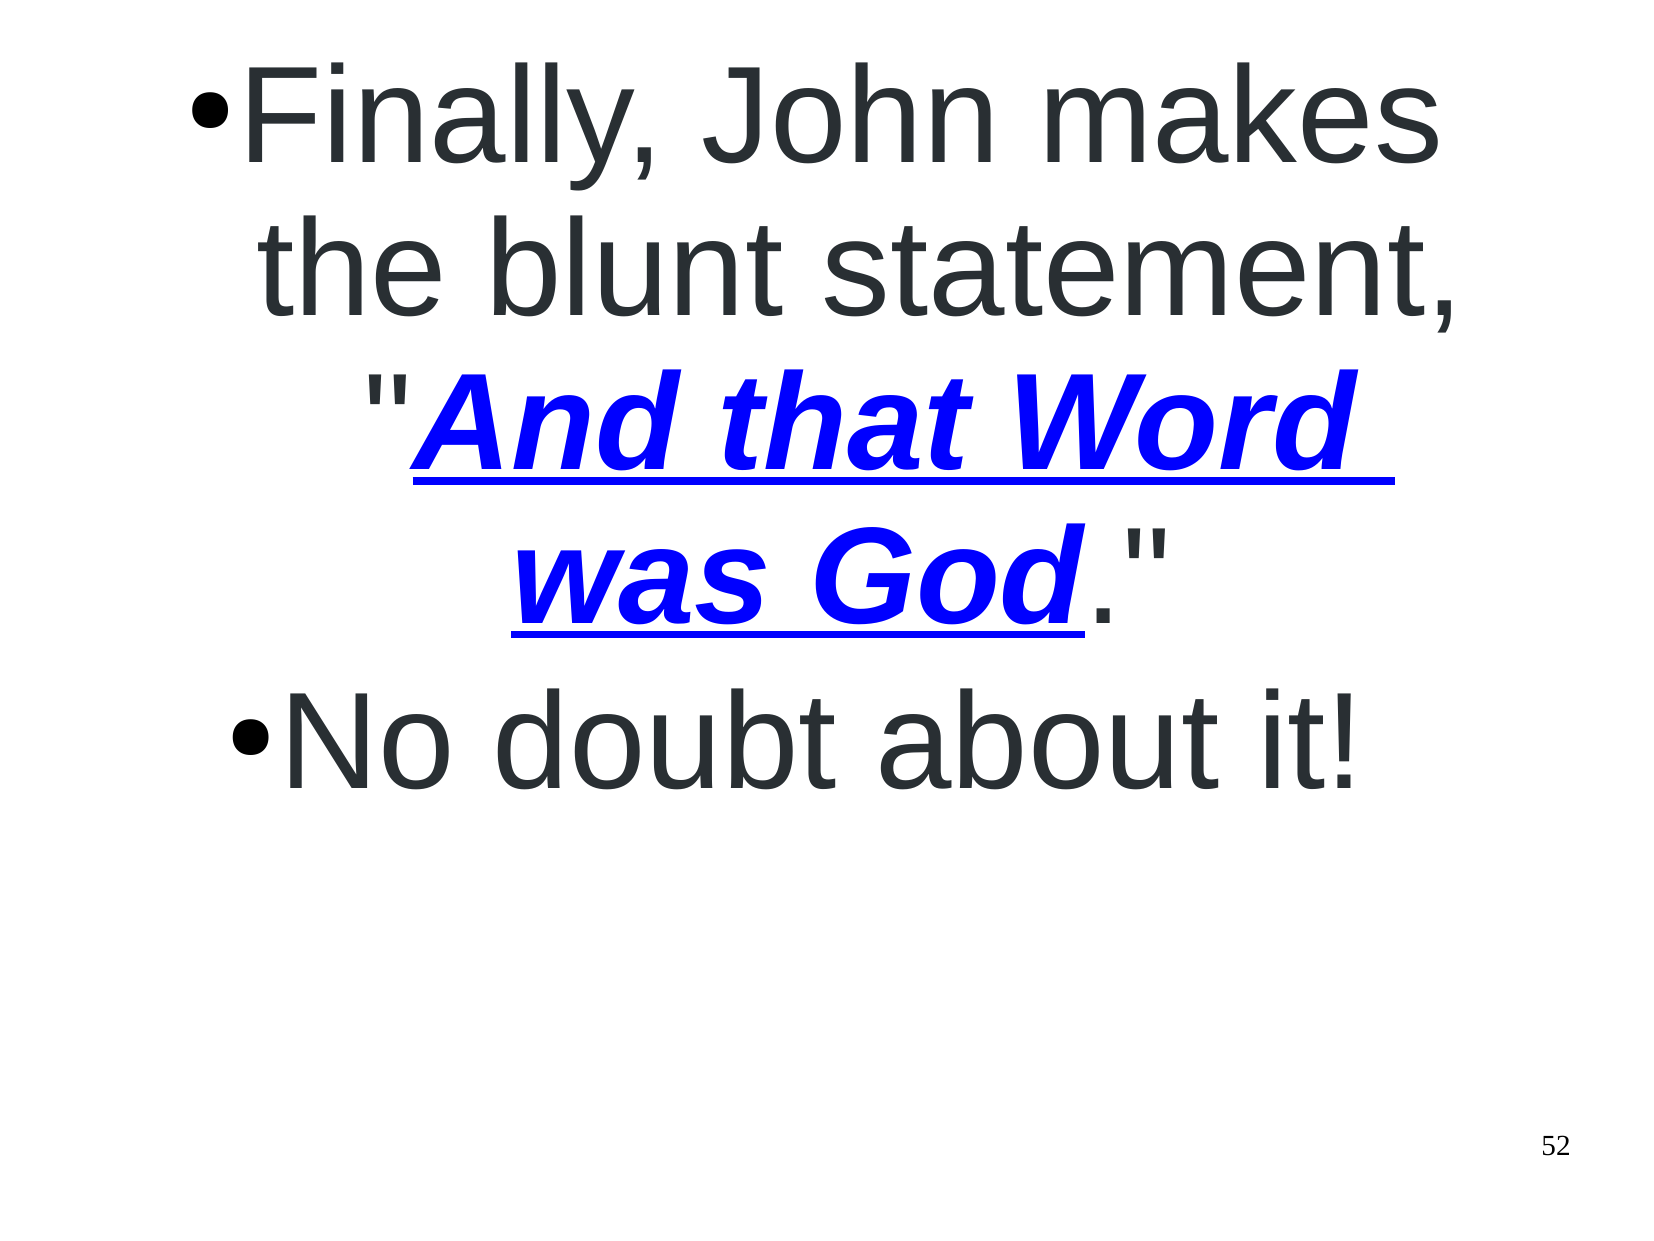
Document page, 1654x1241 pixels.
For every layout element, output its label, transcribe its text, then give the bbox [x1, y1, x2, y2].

list Finally, John makes the blunt statement, "And that Word was God." No doubt about it! [37, 37, 1613, 1238]
